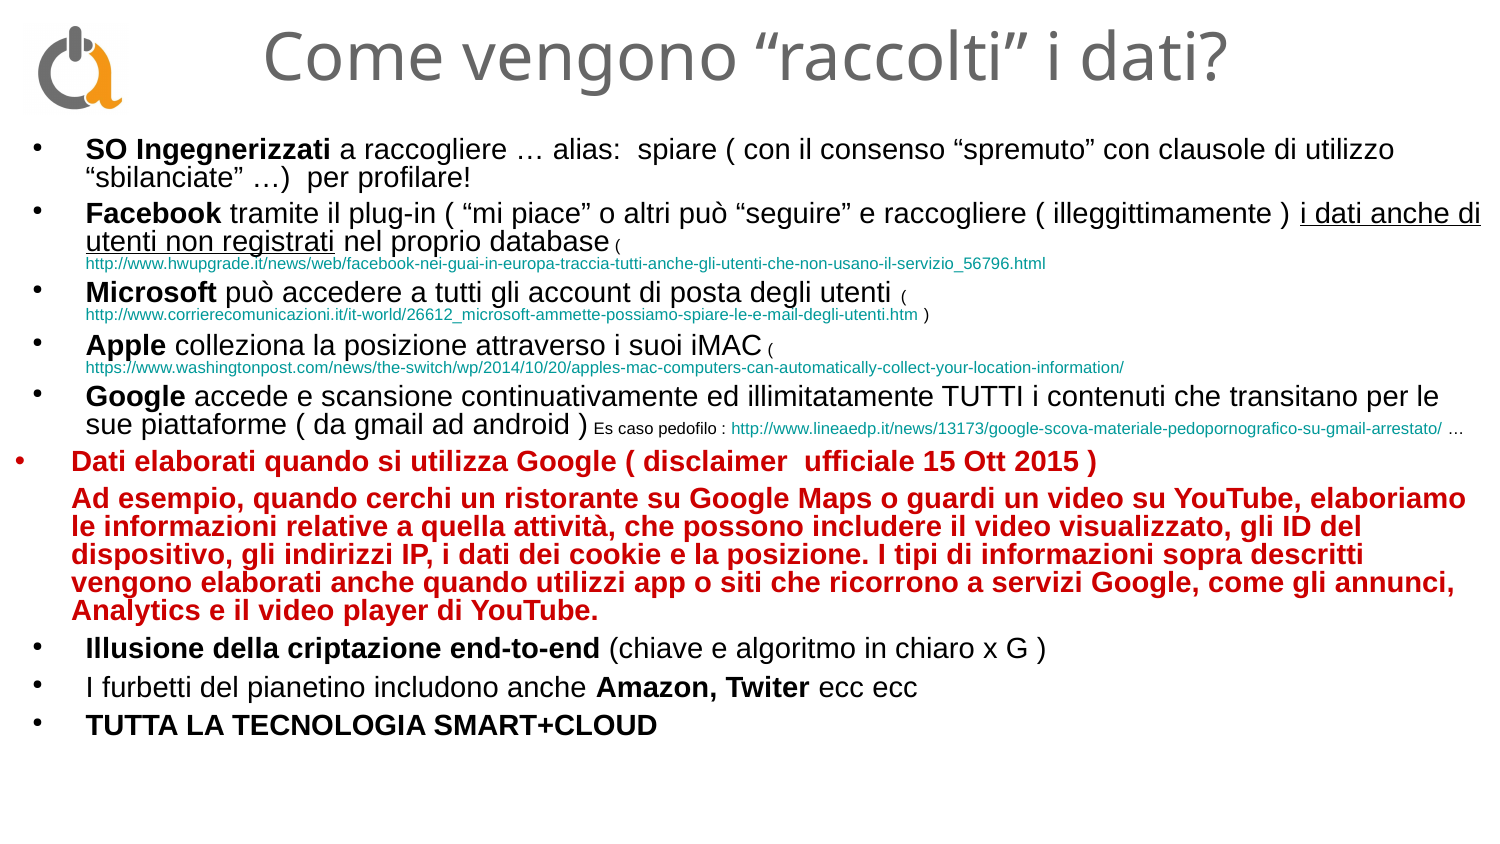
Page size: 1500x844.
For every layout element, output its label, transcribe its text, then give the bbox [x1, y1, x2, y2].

list SO Ingegnerizzati a raccogliere … alias: spiare ( con il consenso “spremuto” con clausole di utilizzo “sbilanciate” …) per profilare! Facebook tramite il plug-in ( “mi piace” o altri può “seguire” e raccogliere ( illeggittimamente ) i dati anche di utenti non registrati nel proprio database (http://www.hwupgrade.it/news/web/facebook-nei-guai-in-europa-traccia-tutti-anche-gli-utenti-che-non-usano-il-servizio_56796.html Microsoft può accedere a tutti gli account di posta degli utenti (http://www.corrierecomunicazioni.it/it-world/26612_microsoft-ammette-possiamo-spiare-le-e-mail-degli-utenti.htm ) Apple colleziona la posizione attraverso i suoi iMAC (https://www.washingtonpost.com/news/the-switch/wp/2014/10/20/apples-mac-computers-can-automatically-collect-your-location-information/ Google accede e scansione continuativamente ed illimitatamente TUTTI i contenuti che transitano per le sue piattaforme ( da gmail ad android ) Es caso pedofilo : http://www.lineaedp.it/news/13173/google-scova-materiale-pedopornografico-su-gmail-arrestato/ … Dati elaborati quando si utilizza Google ( disclaimer ufficiale 15 Ott 2015 ) Ad esempio, quando cerchi un ristorante su Google Maps o guardi un video su YouTube, elaboriamo le informazioni relative a quella attività, che possono includere il video visualizzato, gli ID del dispositivo, gli indirizzi IP, i dati dei cookie e la posizione. I tipi di informazioni sopra descritti vengono elaborati anche quando utilizzi app o siti che ricorrono a servizi Google, come gli annunci, Analytics e il video player di YouTube. Illusione della criptazione end-to-end (chiave e algoritmo in chiaro x G ) I furbetti del pianetino includono anche Amazon, Twiter ecc ecc TUTTA LA TECNOLOGIA SMART+CLOUD [0, 129, 1500, 830]
title Come vengono “raccolti” i dati? [248, 23, 1427, 86]
picture [23, 23, 129, 116]
